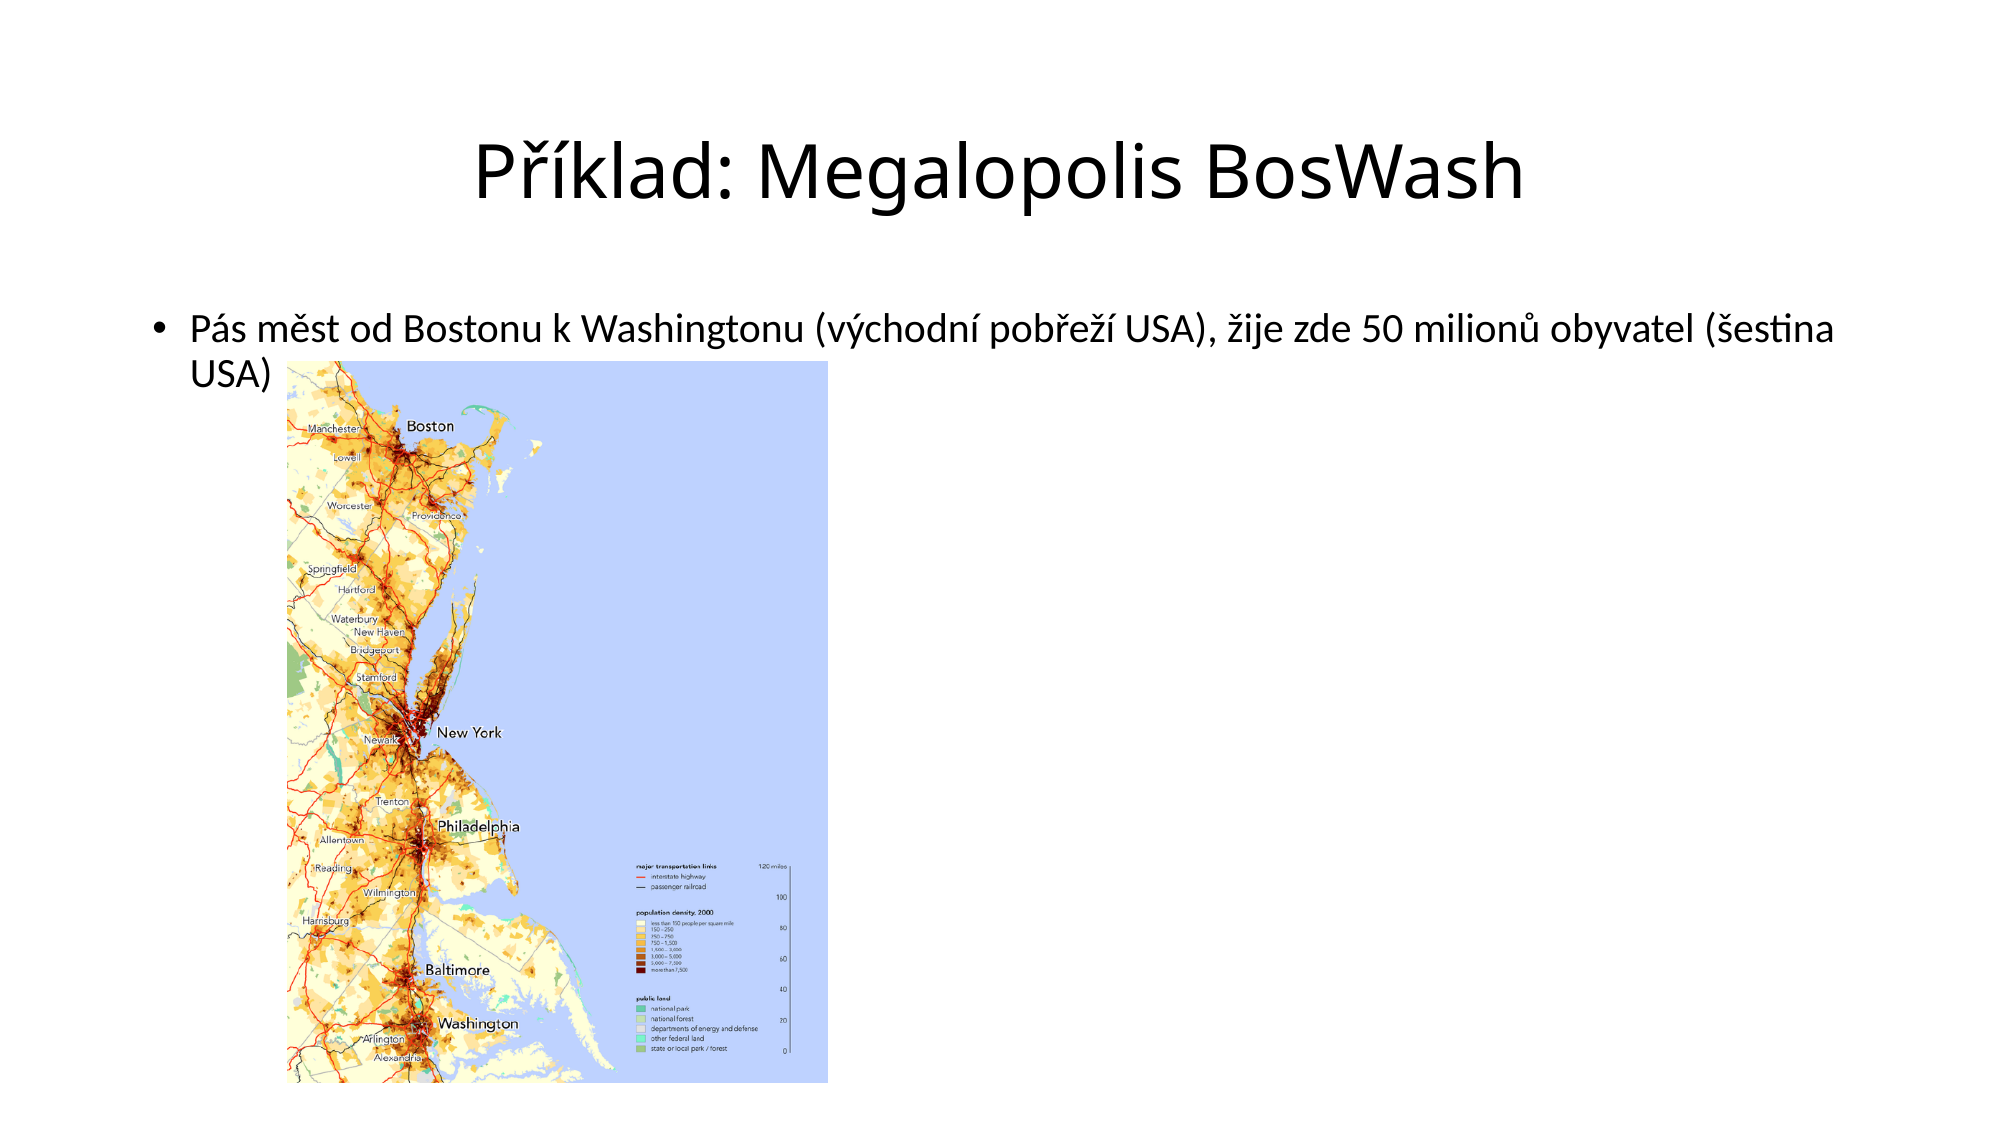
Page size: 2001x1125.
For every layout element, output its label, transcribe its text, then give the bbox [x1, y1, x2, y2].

list Pás měst od Bostonu k Washingtonu (východní pobřeží USA), žije zde 50 milionů obyvatel (šestina USA) [137, 299, 1863, 1014]
title Příklad: Megalopolis BosWash [137, 59, 1863, 278]
picture [287, 361, 828, 1083]
